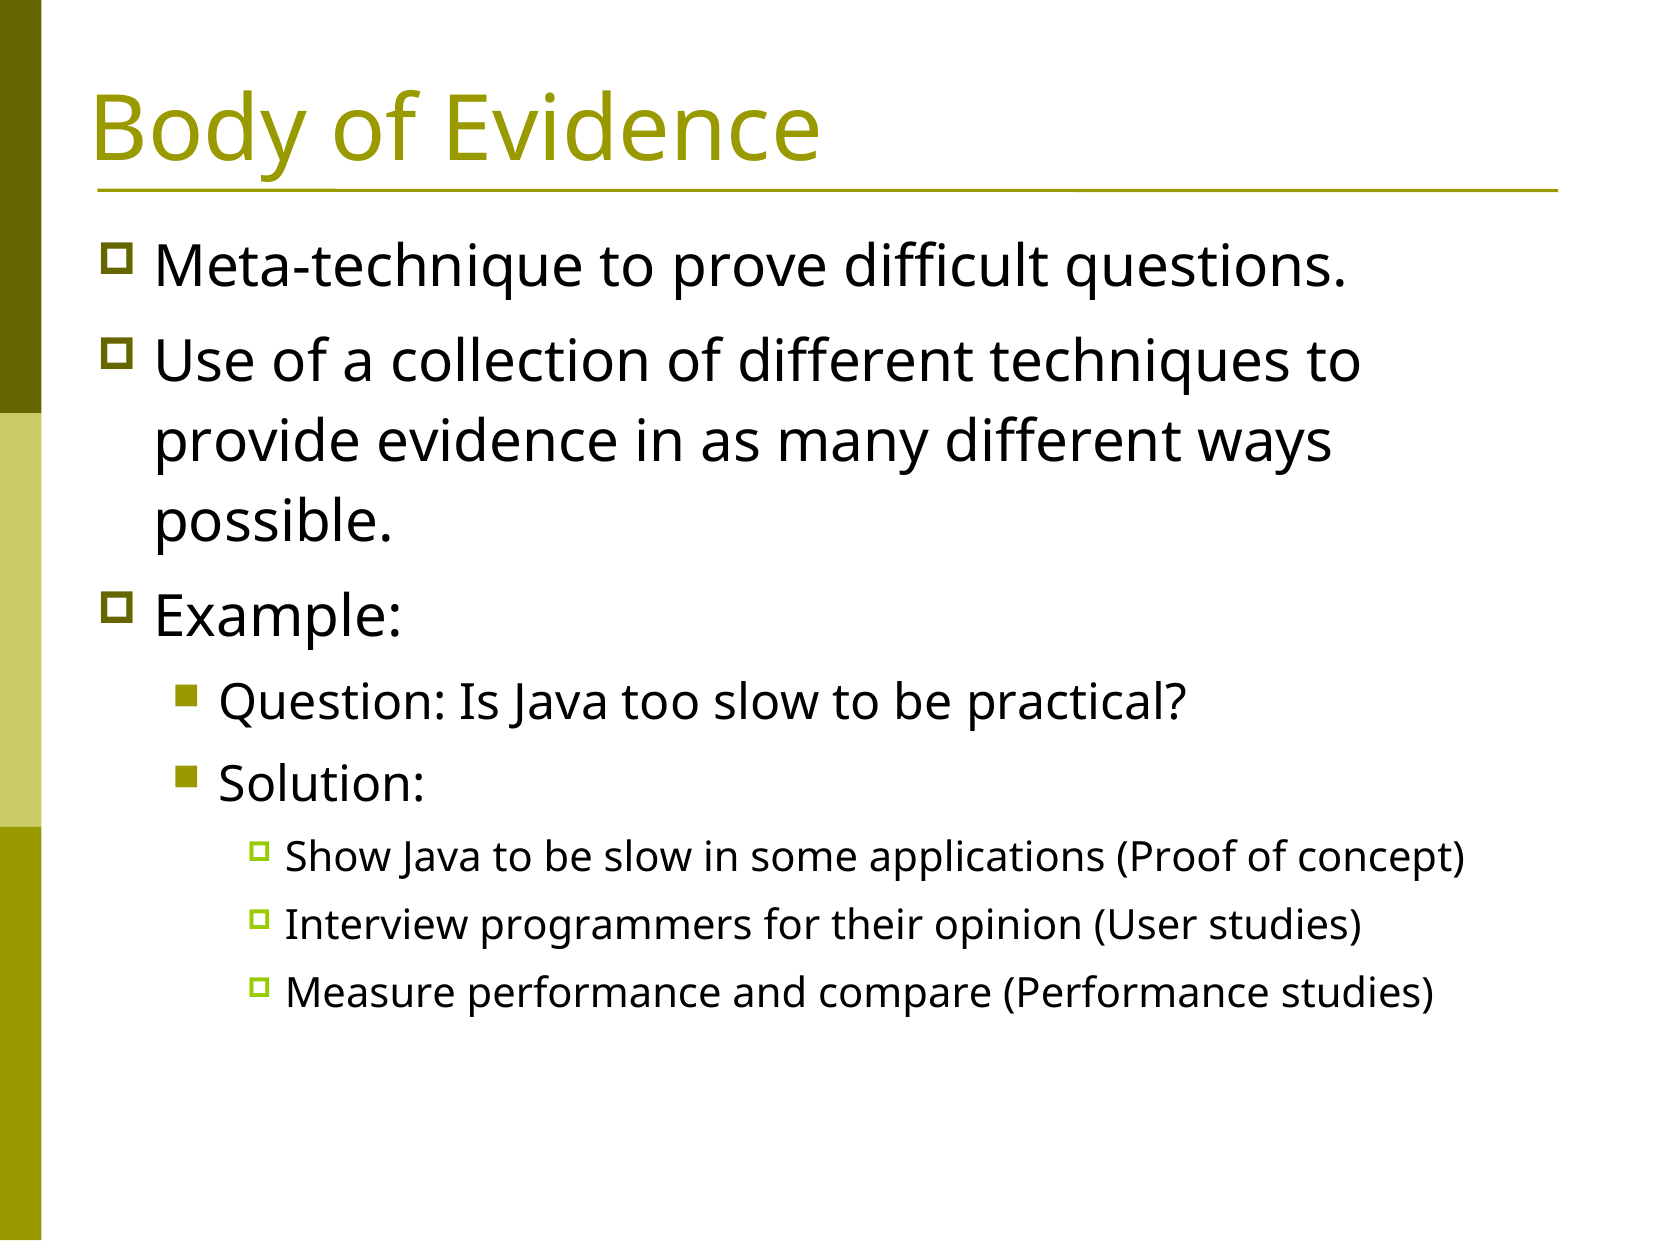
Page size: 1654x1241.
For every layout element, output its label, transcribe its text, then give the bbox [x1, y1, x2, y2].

list Meta-technique to prove difficult questions. Use of a collection of different techniques to provide evidence in as many different ways possible. Example: Question: Is Java too slow to be practical? Solution: Show Java to be slow in some applications (Proof of concept) Interview programmers for their opinion (User studies) Measure performance and compare (Performance studies) [82, 216, 1571, 1002]
title Body of Evidence [88, 43, 1577, 207]
